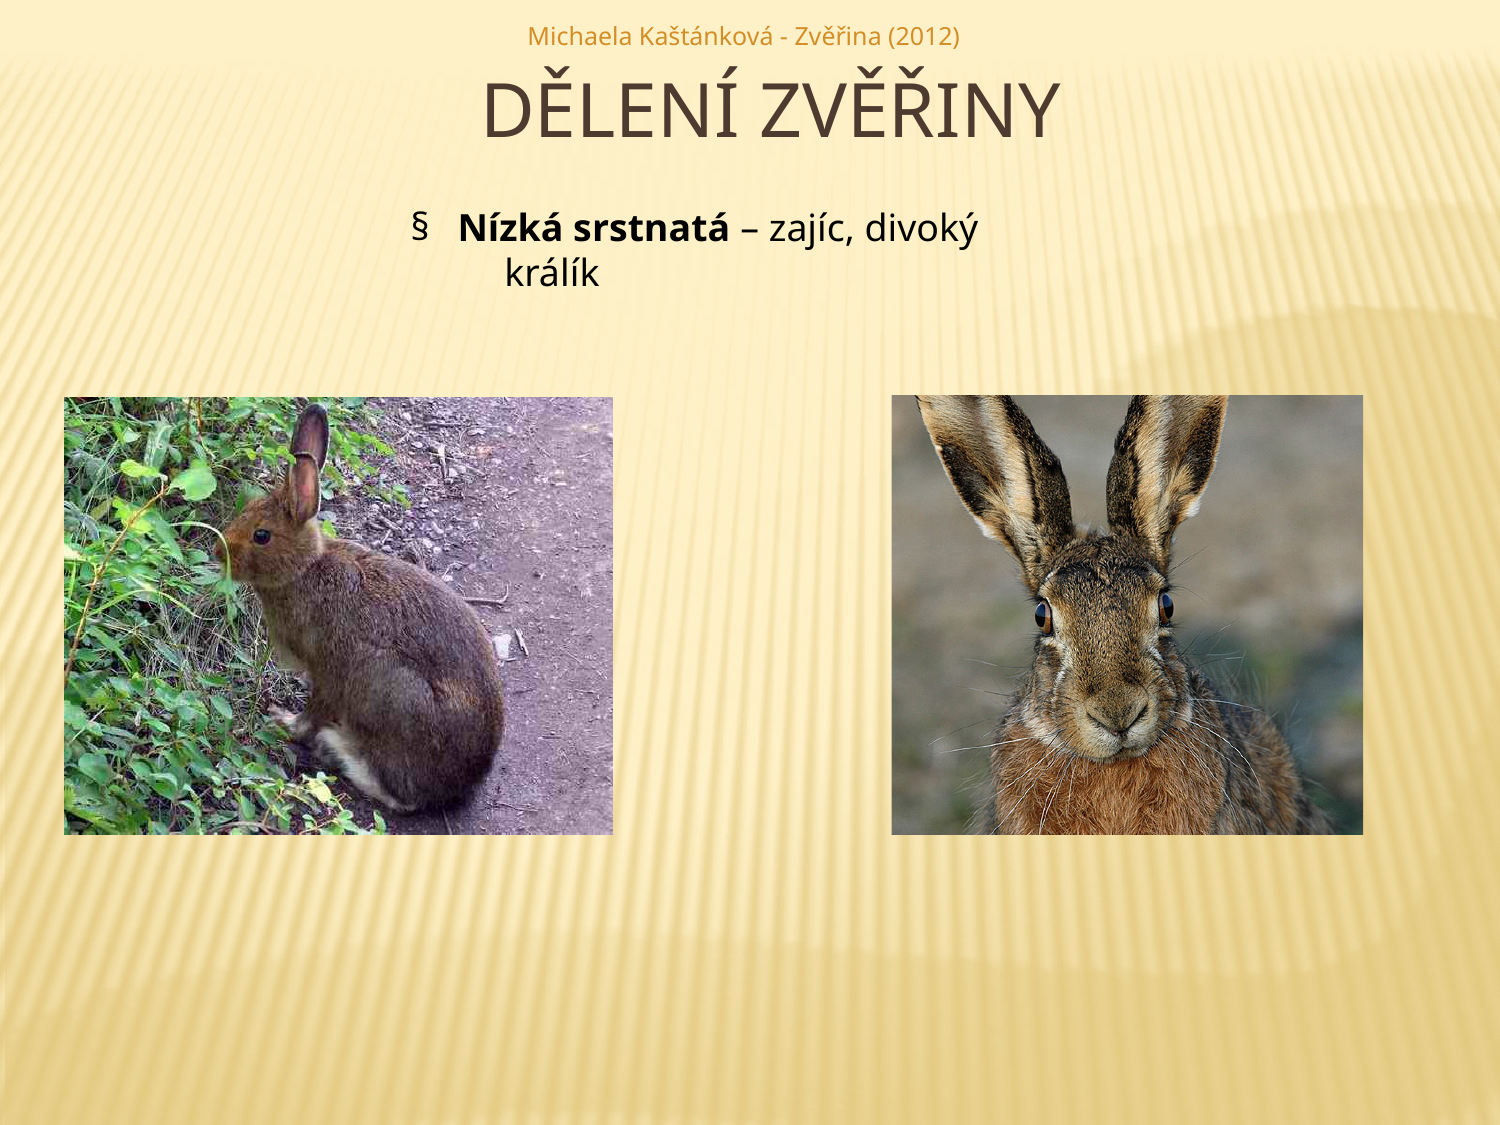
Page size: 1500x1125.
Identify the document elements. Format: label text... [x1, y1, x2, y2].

picture [891, 395, 1364, 835]
title dělení zvěřiny [76, 54, 1465, 185]
picture [64, 397, 613, 835]
text_box Nízká srstnatá – zajíc, divoký králík [395, 196, 1093, 257]
subtitle [76, 196, 1465, 1012]
text_box Michaela Kaštánková - Zvěřina (2012) [512, 12, 1459, 60]
